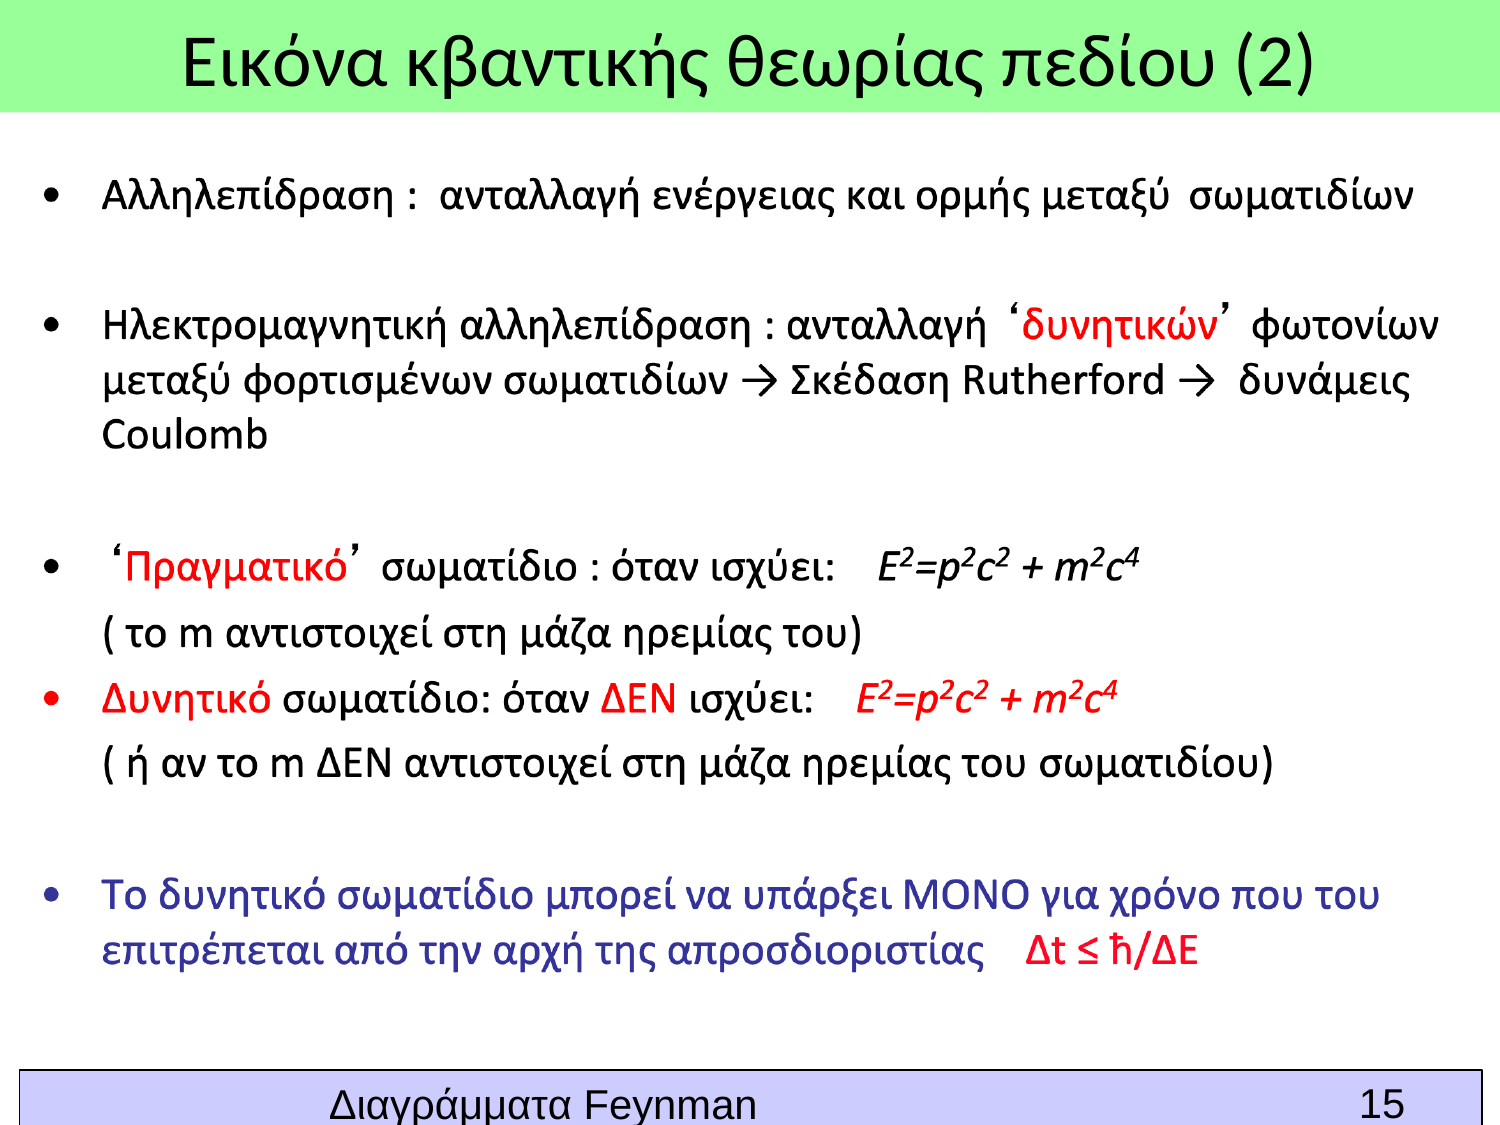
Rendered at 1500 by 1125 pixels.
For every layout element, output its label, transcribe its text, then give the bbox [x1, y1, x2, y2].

text_box Εικόνα κβαντικής θεωρίας πεδίου (2) [0, 0, 1500, 113]
picture [6, 148, 1500, 986]
